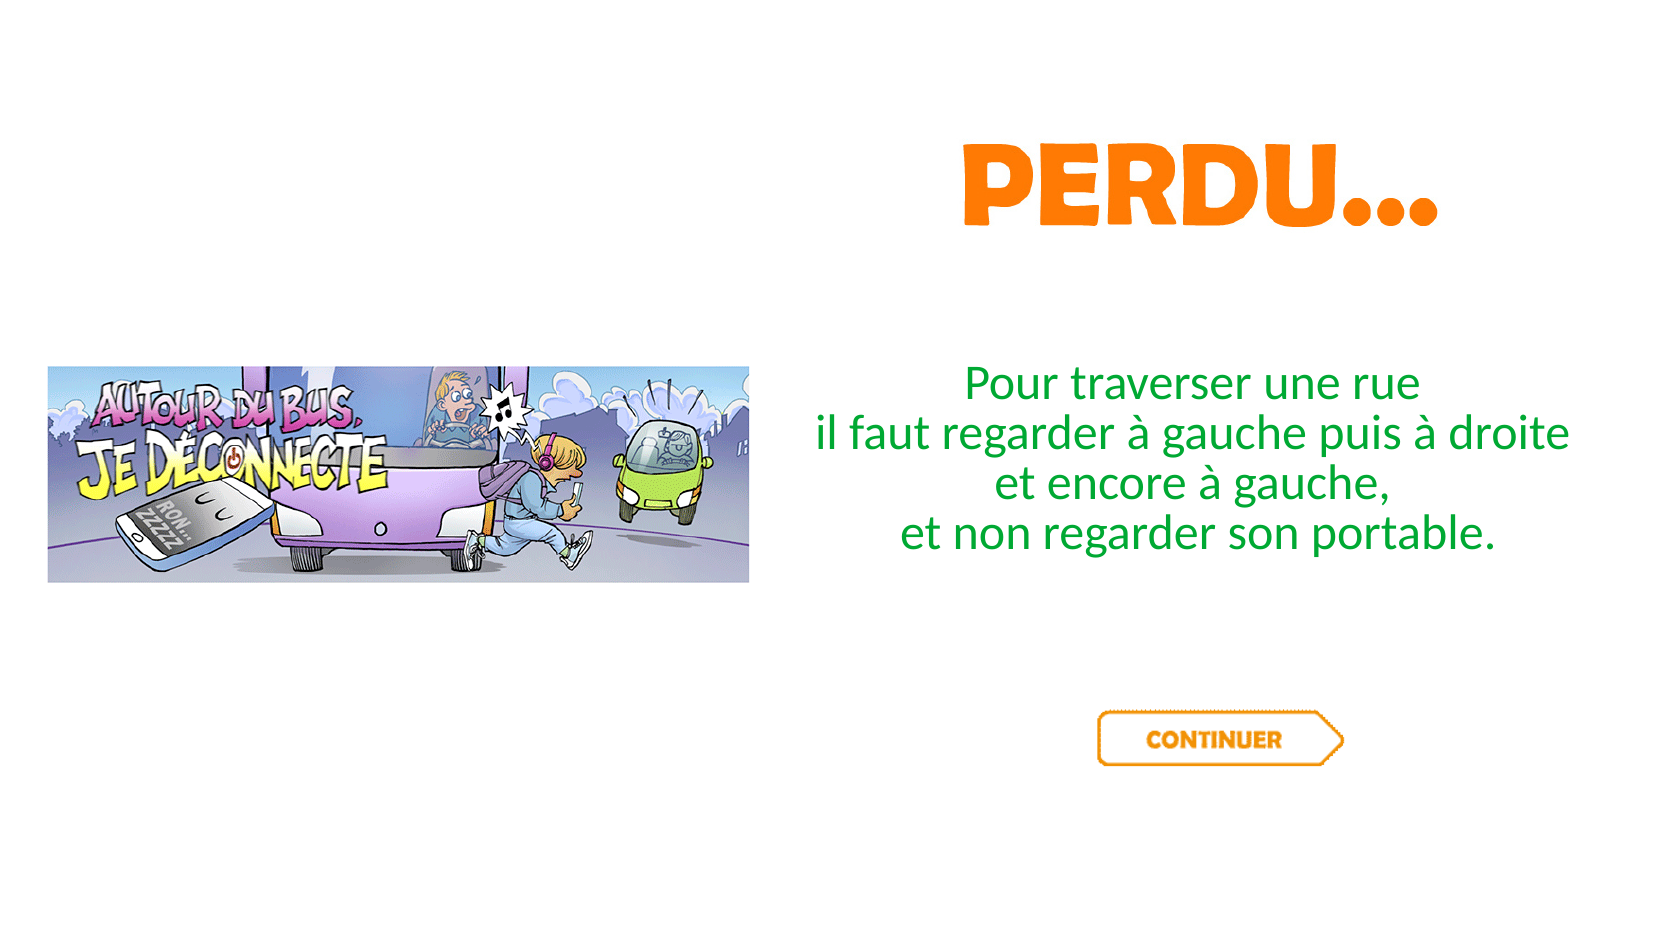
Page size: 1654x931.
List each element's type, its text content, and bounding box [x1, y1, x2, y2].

picture [933, 94, 1478, 260]
text_box Pour traverser une rue il faut regarder à gauche puis à droite et encore à gauche, et non regarder son portable. [767, 354, 1630, 591]
picture [1096, 708, 1347, 769]
picture [29, 354, 767, 591]
